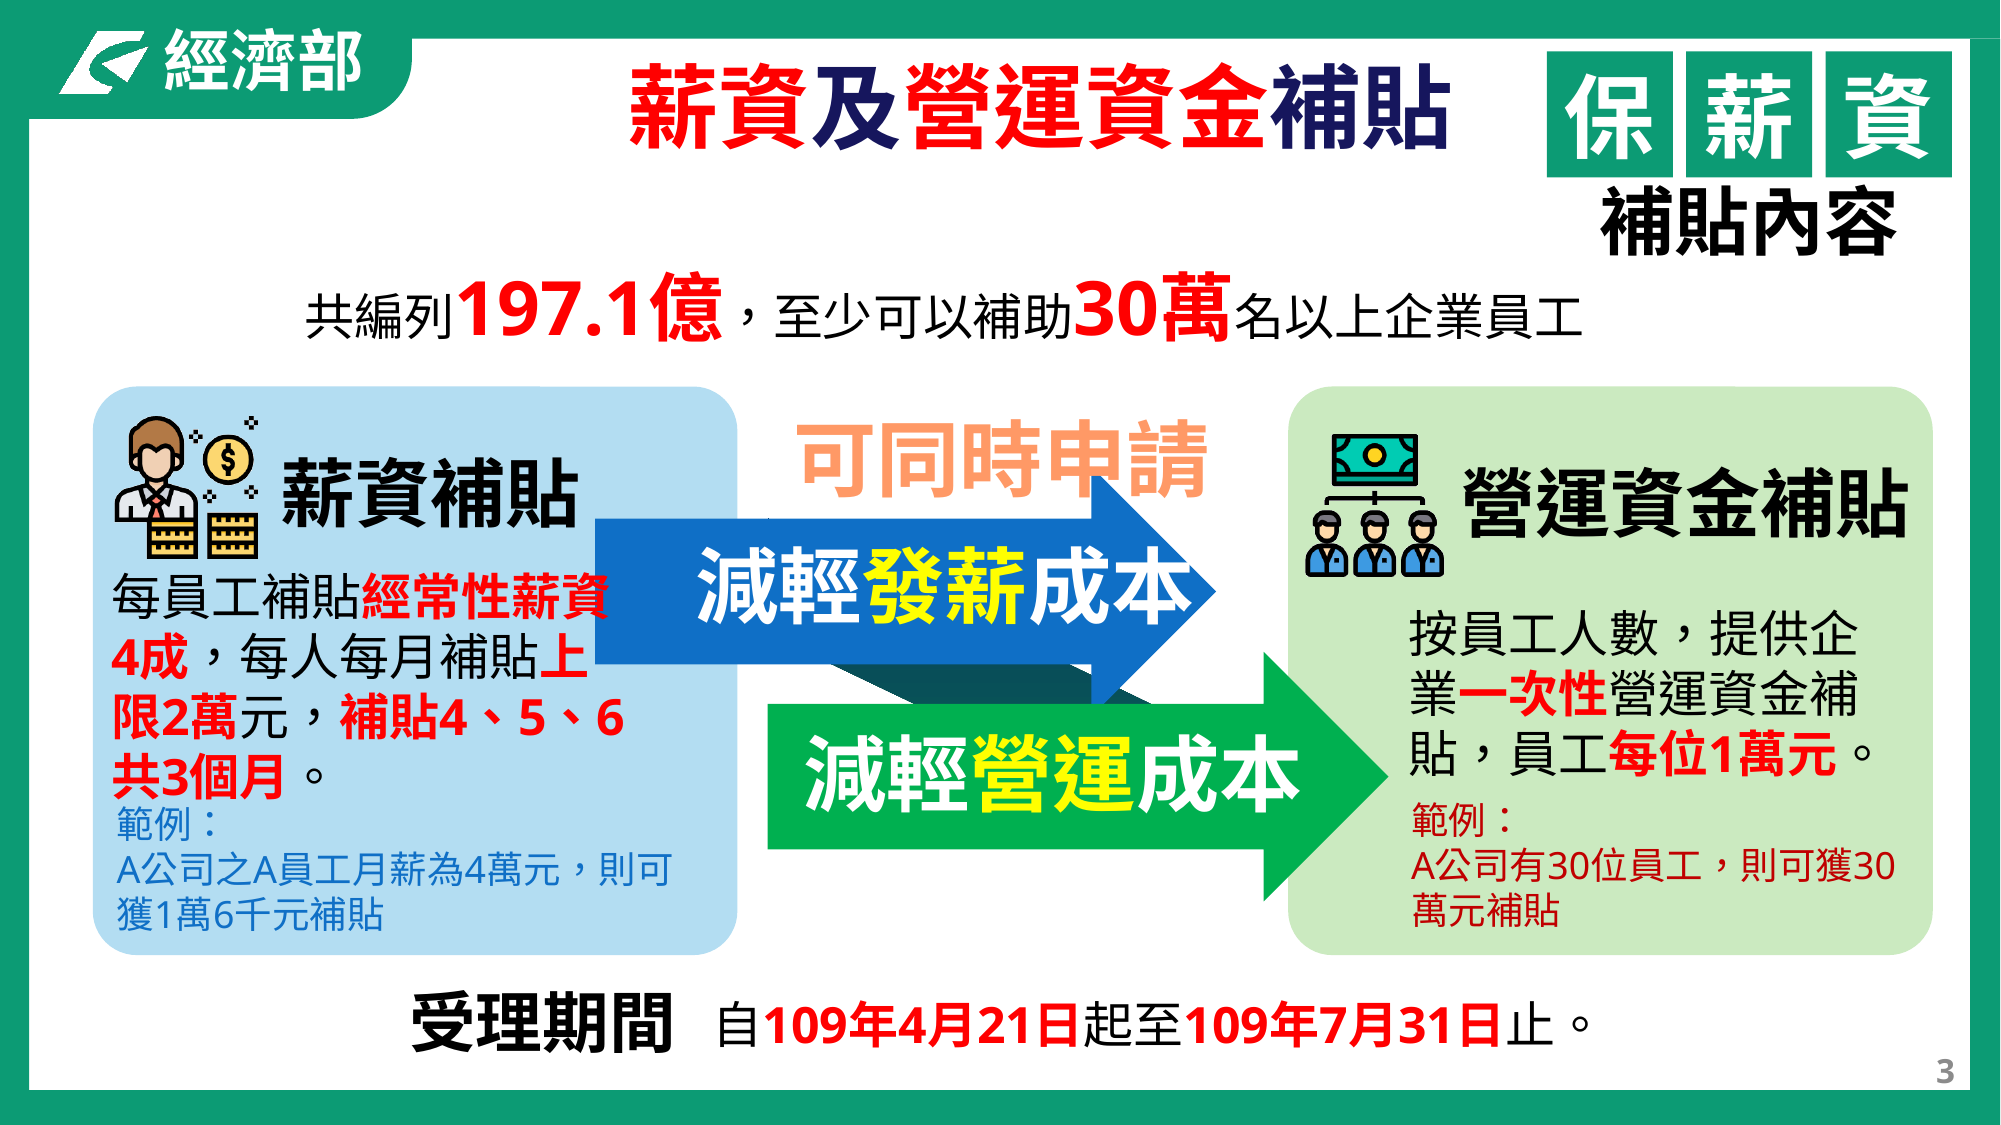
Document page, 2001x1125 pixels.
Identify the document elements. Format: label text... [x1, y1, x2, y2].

text_box 保 [1546, 51, 1673, 178]
text_box 薪資及營運資金補貼 [407, 42, 1673, 154]
text_box 減輕發薪成本 [673, 526, 1216, 642]
text_box 資 [1825, 51, 1952, 178]
picture [58, 31, 149, 94]
text_box 共編列197.1億，至少可以補助30萬名以上企業員工 [289, 252, 1686, 358]
text_box 範例： A公司有30位員工，則可獲30萬元補貼 [1396, 789, 1918, 940]
picture [1295, 427, 1452, 583]
text_box 薪 [1686, 51, 1813, 166]
picture [104, 404, 274, 557]
slide_number 3 [1520, 1039, 1971, 1100]
text_box 自109年4月21日起至109年7月31日止。 [698, 986, 1687, 1061]
text_box 減輕營運成本 [781, 714, 1324, 830]
text_box 按員工人數，提供企業一次性營運資金補貼，員工每位1萬元。 [1394, 595, 1898, 790]
text_box [92, 386, 1933, 956]
text_box 範例： A公司之A員工月薪為4萬元，則可獲1萬6千元補貼 [101, 794, 718, 944]
text_box 補貼內容 [1584, 166, 1915, 272]
text_box 營運資金補貼 [1452, 448, 1983, 554]
text_box 薪資補貼 [274, 439, 659, 545]
text_box 受理期間 [386, 973, 699, 1068]
text_box 每員工補貼經常性薪資4成，每人每月補貼上限2萬元，補貼4、5、6共3個月。 [96, 557, 649, 813]
text_box 可同時申請 [778, 400, 1225, 516]
